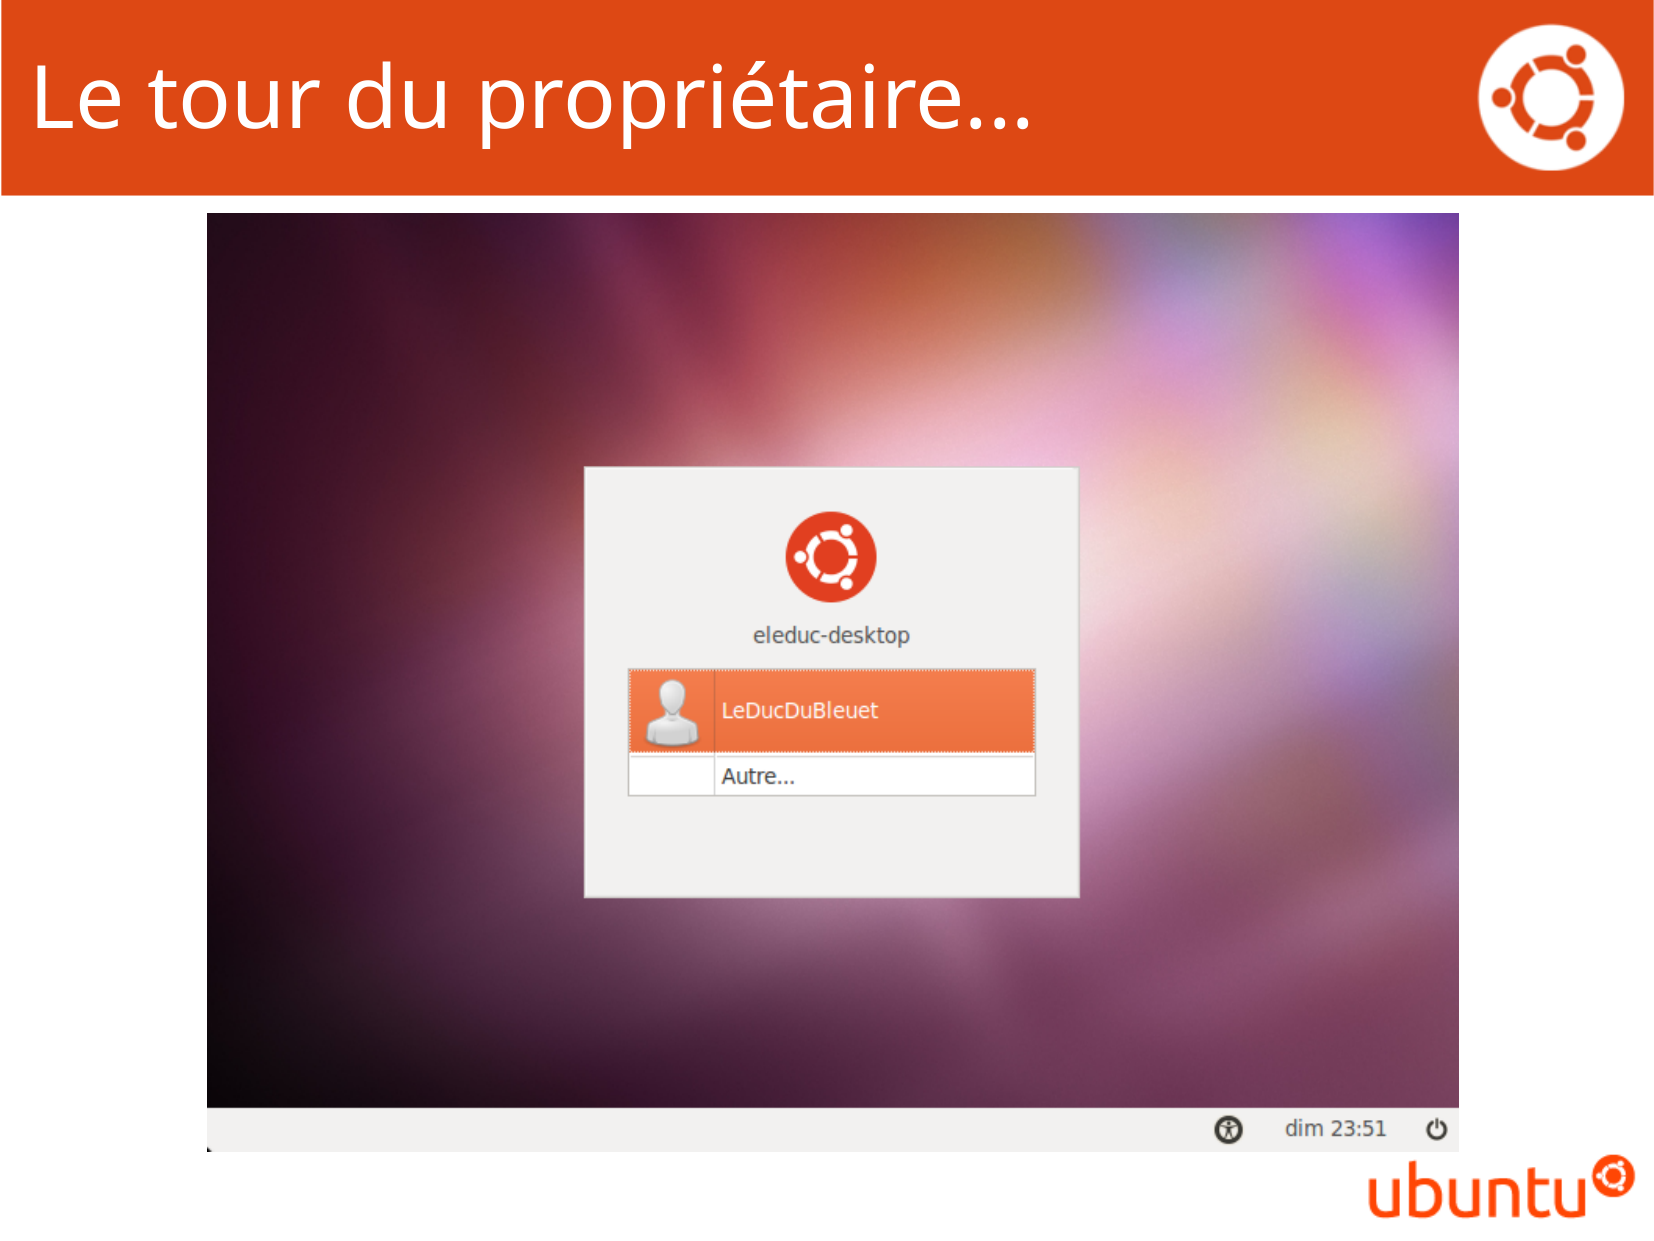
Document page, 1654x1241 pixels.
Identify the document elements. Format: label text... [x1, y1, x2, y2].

picture [0, 0, 1654, 1241]
title Le tour du propriétaire... [29, 11, 1459, 178]
